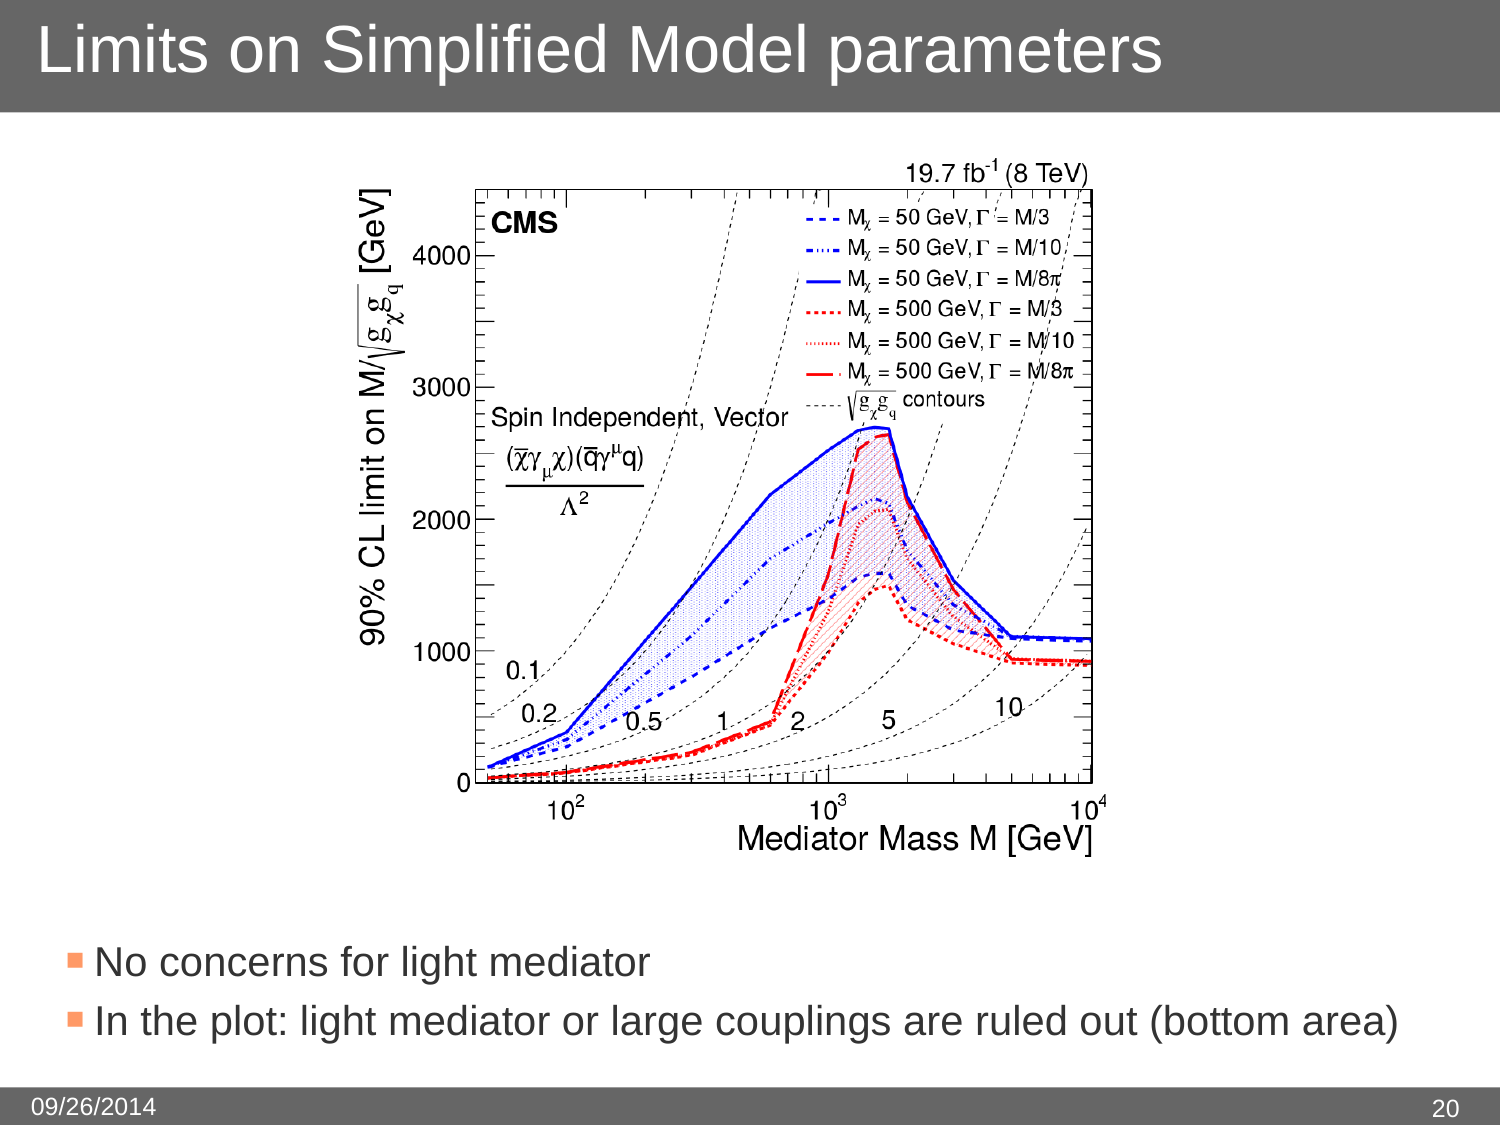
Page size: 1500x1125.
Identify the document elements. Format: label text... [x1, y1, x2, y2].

title Limits on Simplified Model parameters [36, 0, 1237, 113]
picture [355, 154, 1106, 875]
text_box No concerns for light mediator In the plot: light mediator or large couplings are ruled out (bottom area) [69, 937, 1443, 1045]
